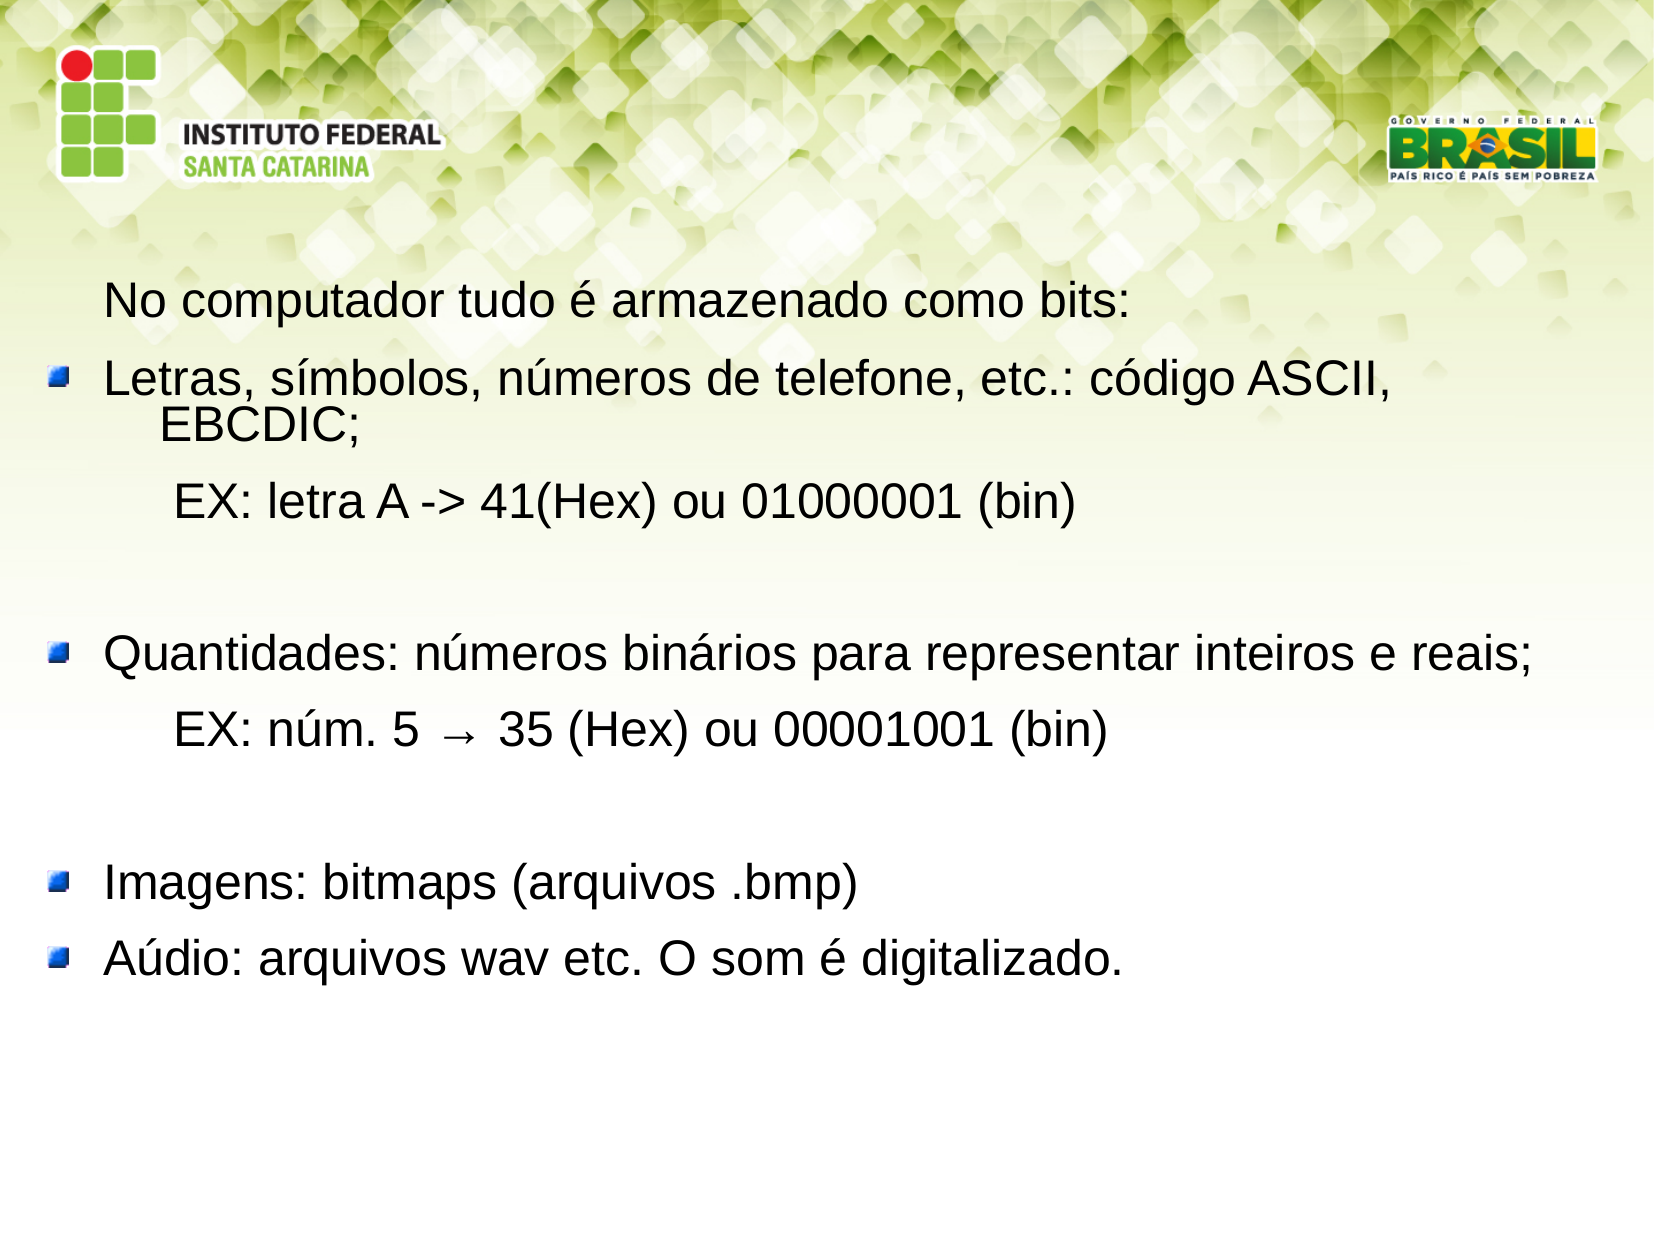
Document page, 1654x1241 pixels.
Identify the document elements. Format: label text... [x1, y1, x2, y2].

picture [0, 0, 1654, 1241]
list No computador tudo é armazenado como bits: Letras, símbolos, números de telefone, etc.: código ASCII, EBCDIC; EX: letra A -> 41(Hex) ou 01000001 (bin) Quantidades: números binários para representar inteiros e reais; EX: núm. 5 → 35 (Hex) ou 00001001 (bin) Imagens: bitmaps (arquivos .bmp) Aúdio: arquivos wav etc. O som é digitalizado. [47, 265, 1536, 985]
